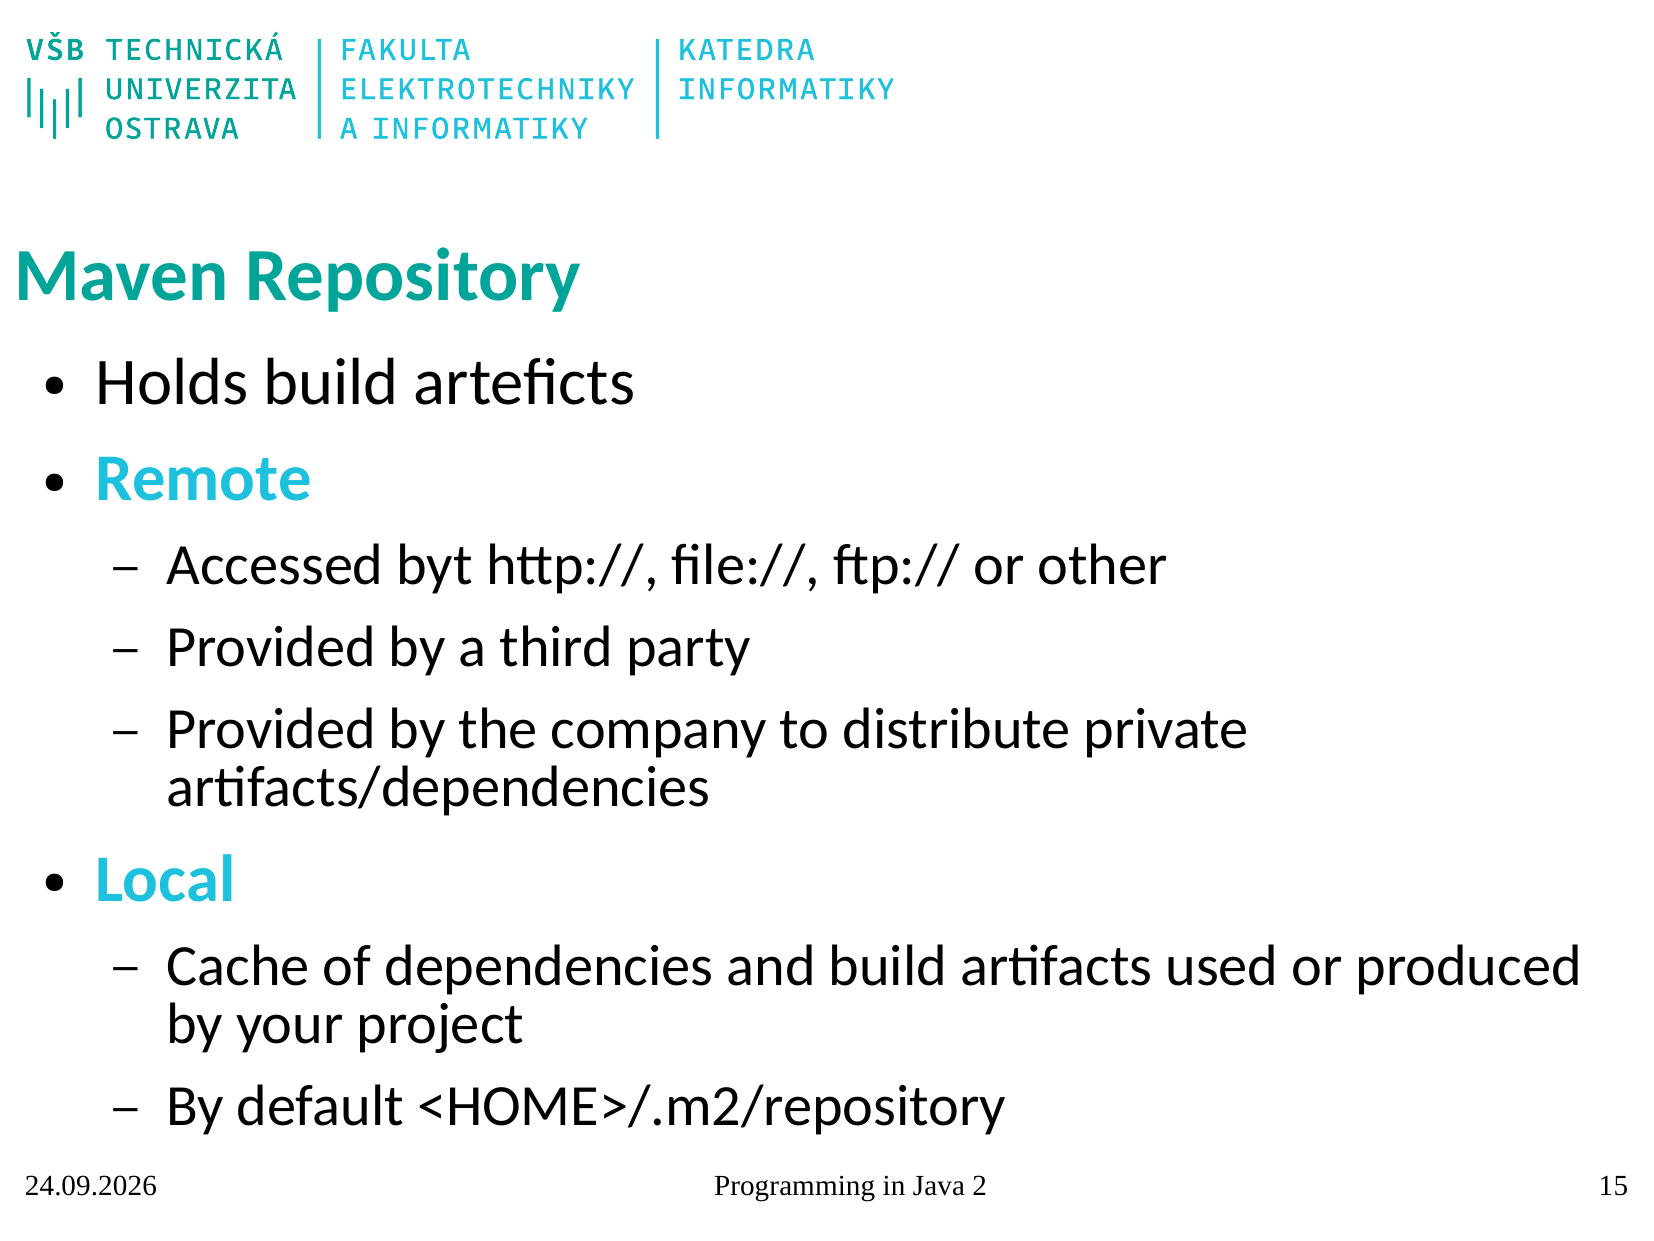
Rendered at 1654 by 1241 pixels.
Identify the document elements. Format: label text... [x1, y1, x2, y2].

title Maven Repository [14, 165, 1619, 319]
picture [26, 31, 894, 139]
list Holds build arteficts Remote Accessed byt http://, file://, ftp:// or other Provided by a third party Provided by the company to distribute private artifacts/dependencies Local Cache of dependencies and build artifacts used or produced by your project By default <HOME>/.m2/repository [24, 354, 1629, 1146]
